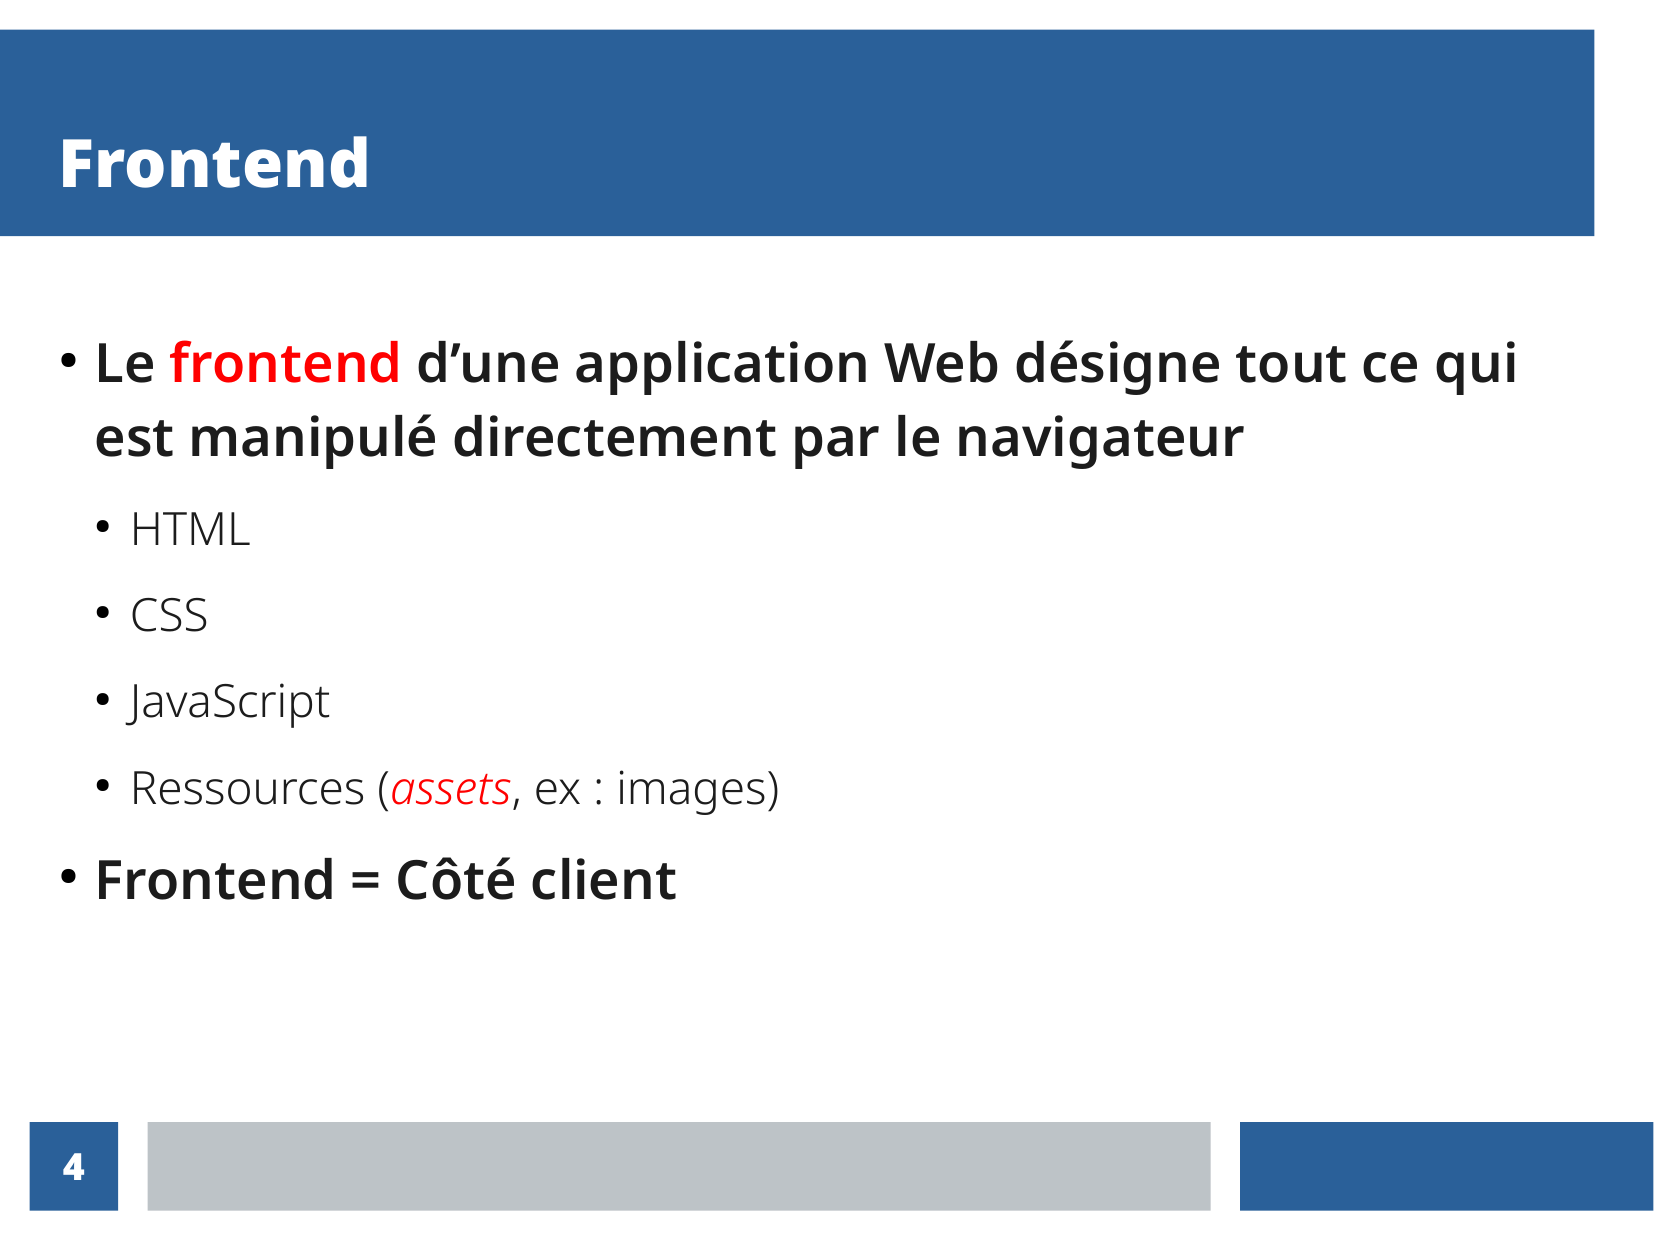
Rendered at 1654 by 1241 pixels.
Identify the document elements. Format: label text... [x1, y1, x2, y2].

list Le frontend d’une application Web désigne tout ce qui est manipulé directement par le navigateur HTML CSS JavaScript Ressources (assets, ex : images) Frontend = Côté client [59, 324, 1565, 1093]
title Frontend [59, 59, 1595, 207]
